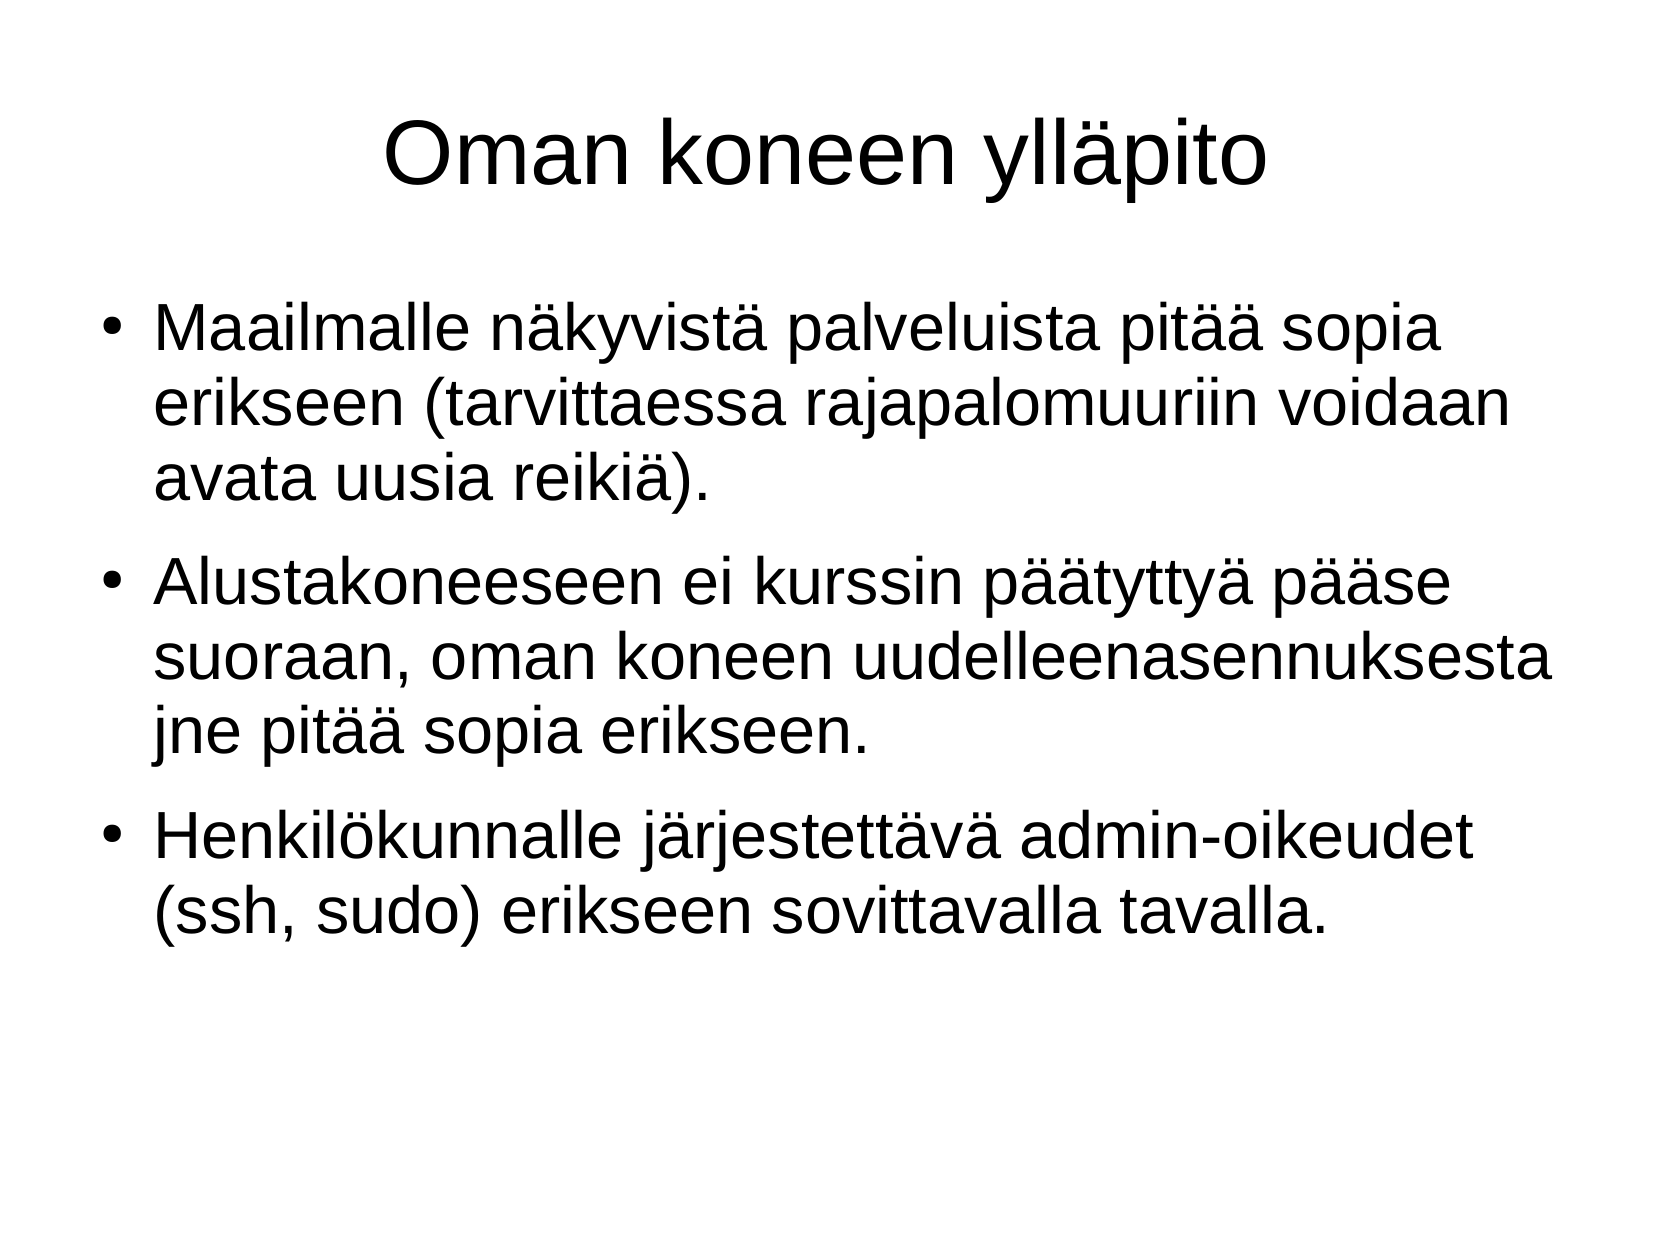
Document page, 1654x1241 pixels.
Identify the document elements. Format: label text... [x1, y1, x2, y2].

list Maailmalle näkyvistä palveluista pitää sopia erikseen (tarvittaessa rajapalomuuriin voidaan avata uusia reikiä). Alustakoneeseen ei kurssin päätyttyä pääse suoraan, oman koneen uudelleenasennuksesta jne pitää sopia erikseen. Henkilökunnalle järjestettävä admin-oikeudet (ssh, sudo) erikseen sovittavalla tavalla. [82, 290, 1571, 1010]
title Oman koneen ylläpito [82, 49, 1571, 257]
